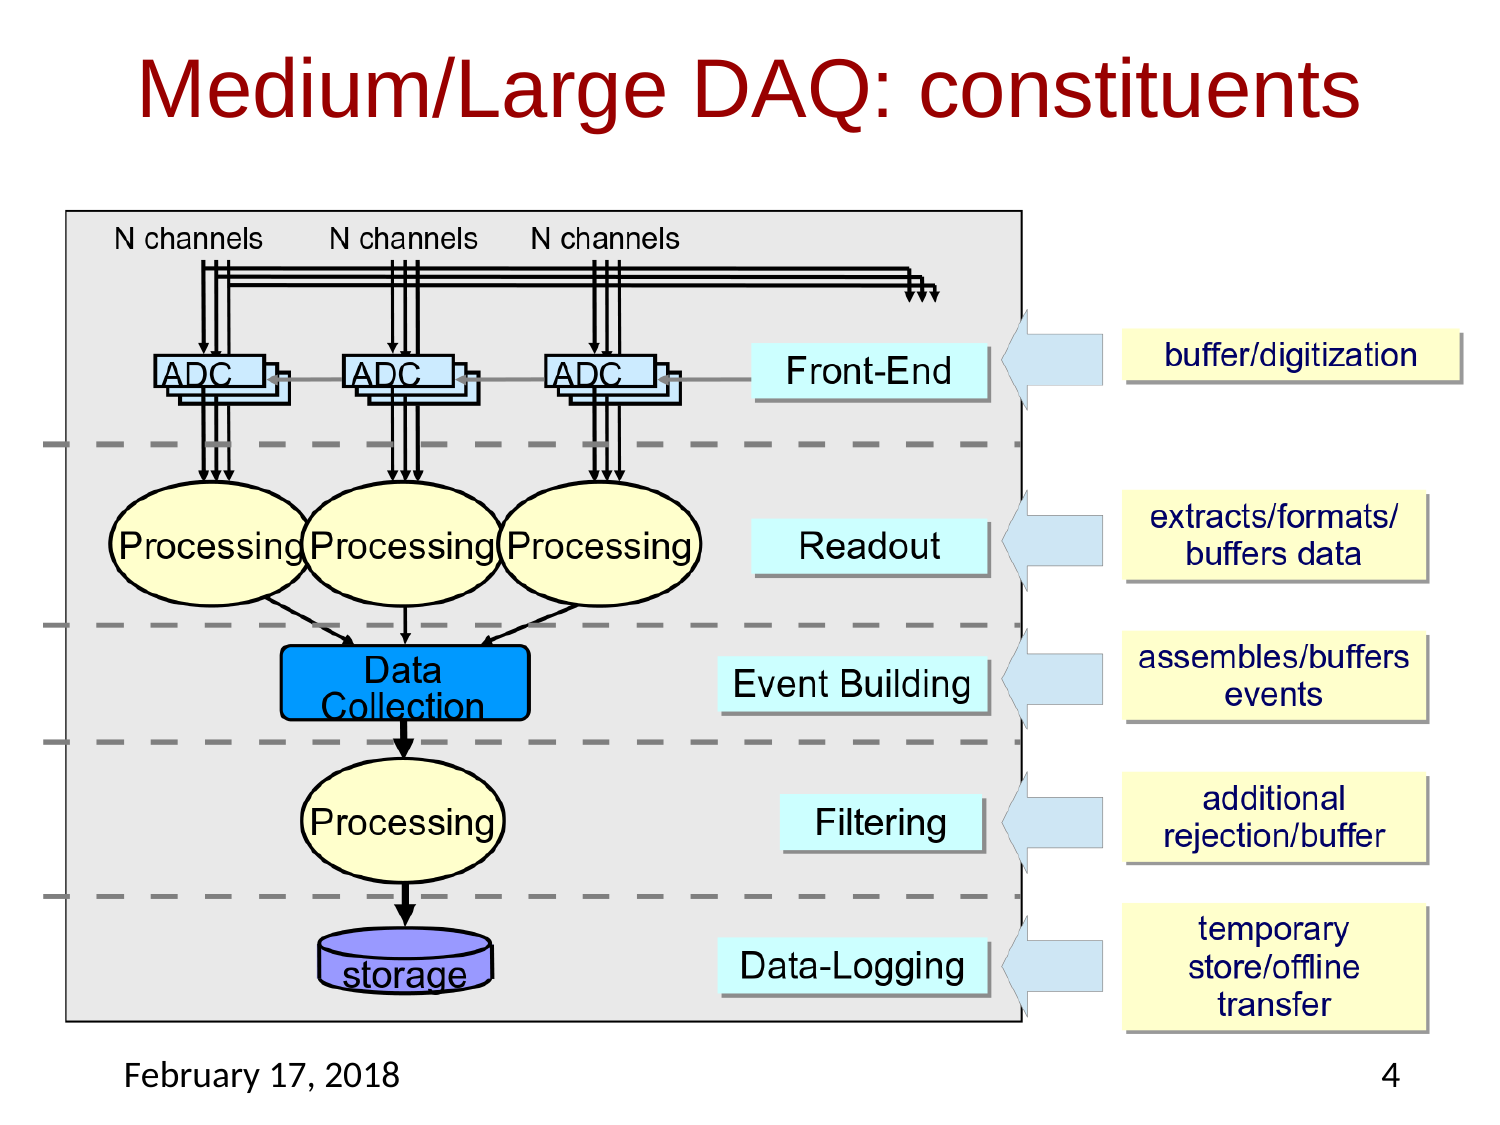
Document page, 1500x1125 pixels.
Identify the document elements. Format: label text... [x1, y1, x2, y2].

title Medium/Large DAQ: constituents [6, 0, 1495, 169]
picture [24, 178, 1480, 1051]
